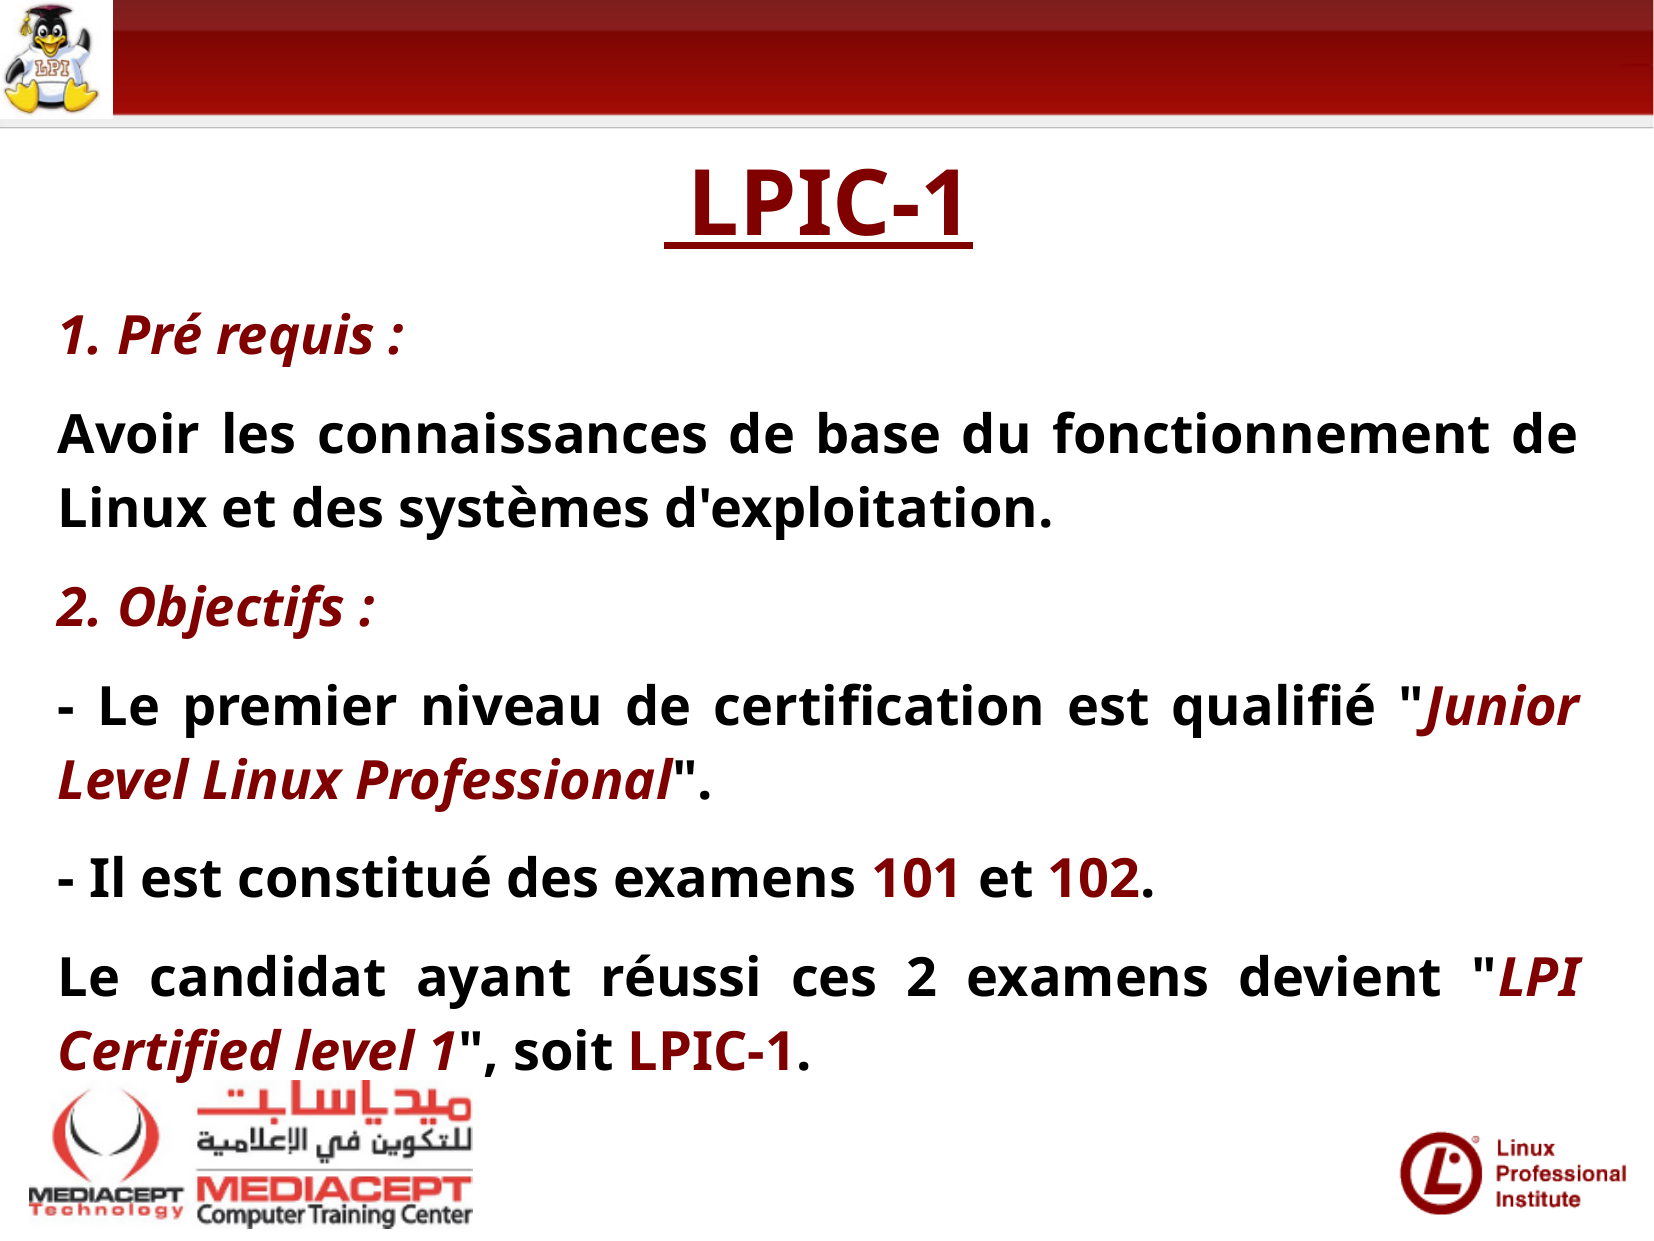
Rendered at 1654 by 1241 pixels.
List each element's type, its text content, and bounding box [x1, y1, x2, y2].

text_box LPIC-1 [42, 129, 1595, 256]
text_box 1. Pré requis : Avoir les connaissances de base du fonctionnement de Linux et des systèmes d'exploitation. 2. Objectifs : - Le premier niveau de certification est qualifié "Junior Level Linux Professional". - Il est constitué des examens 101 et 102. Le candidat ayant réussi ces 2 examens devient "LPI Certified level 1", soit LPIC-1. [43, 289, 1595, 1019]
picture [29, 1080, 473, 1229]
picture [0, 0, 1654, 131]
picture [1398, 1125, 1642, 1223]
